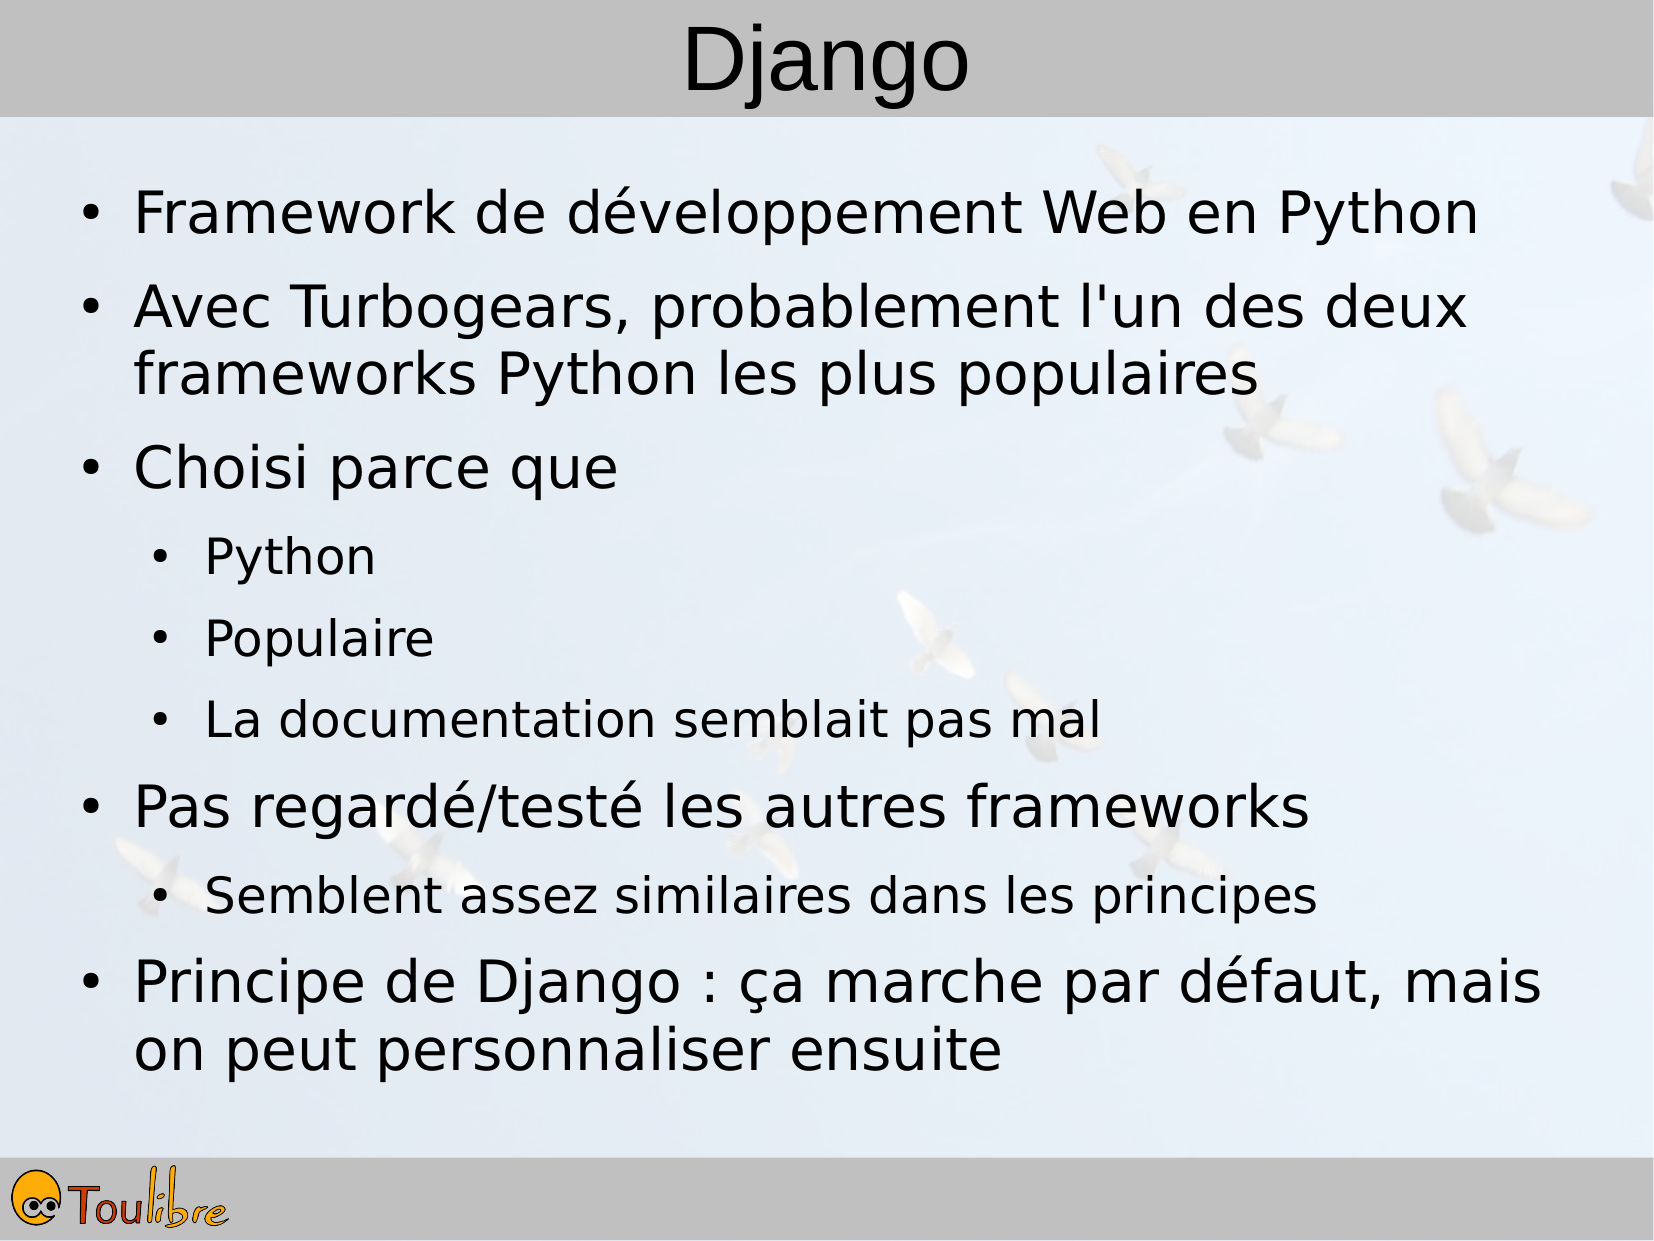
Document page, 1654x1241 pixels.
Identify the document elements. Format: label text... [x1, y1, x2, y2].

title Django [0, 0, 1654, 117]
picture [11, 1165, 229, 1228]
list Framework de développement Web en Python Avec Turbogears, probablement l'un des deux frameworks Python les plus populaires Choisi parce que Python Populaire La documentation semblait pas mal Pas regardé/testé les autres frameworks Semblent assez similaires dans les principes Principe de Django : ça marche par défaut, mais on peut personnaliser ensuite [62, 179, 1621, 1100]
